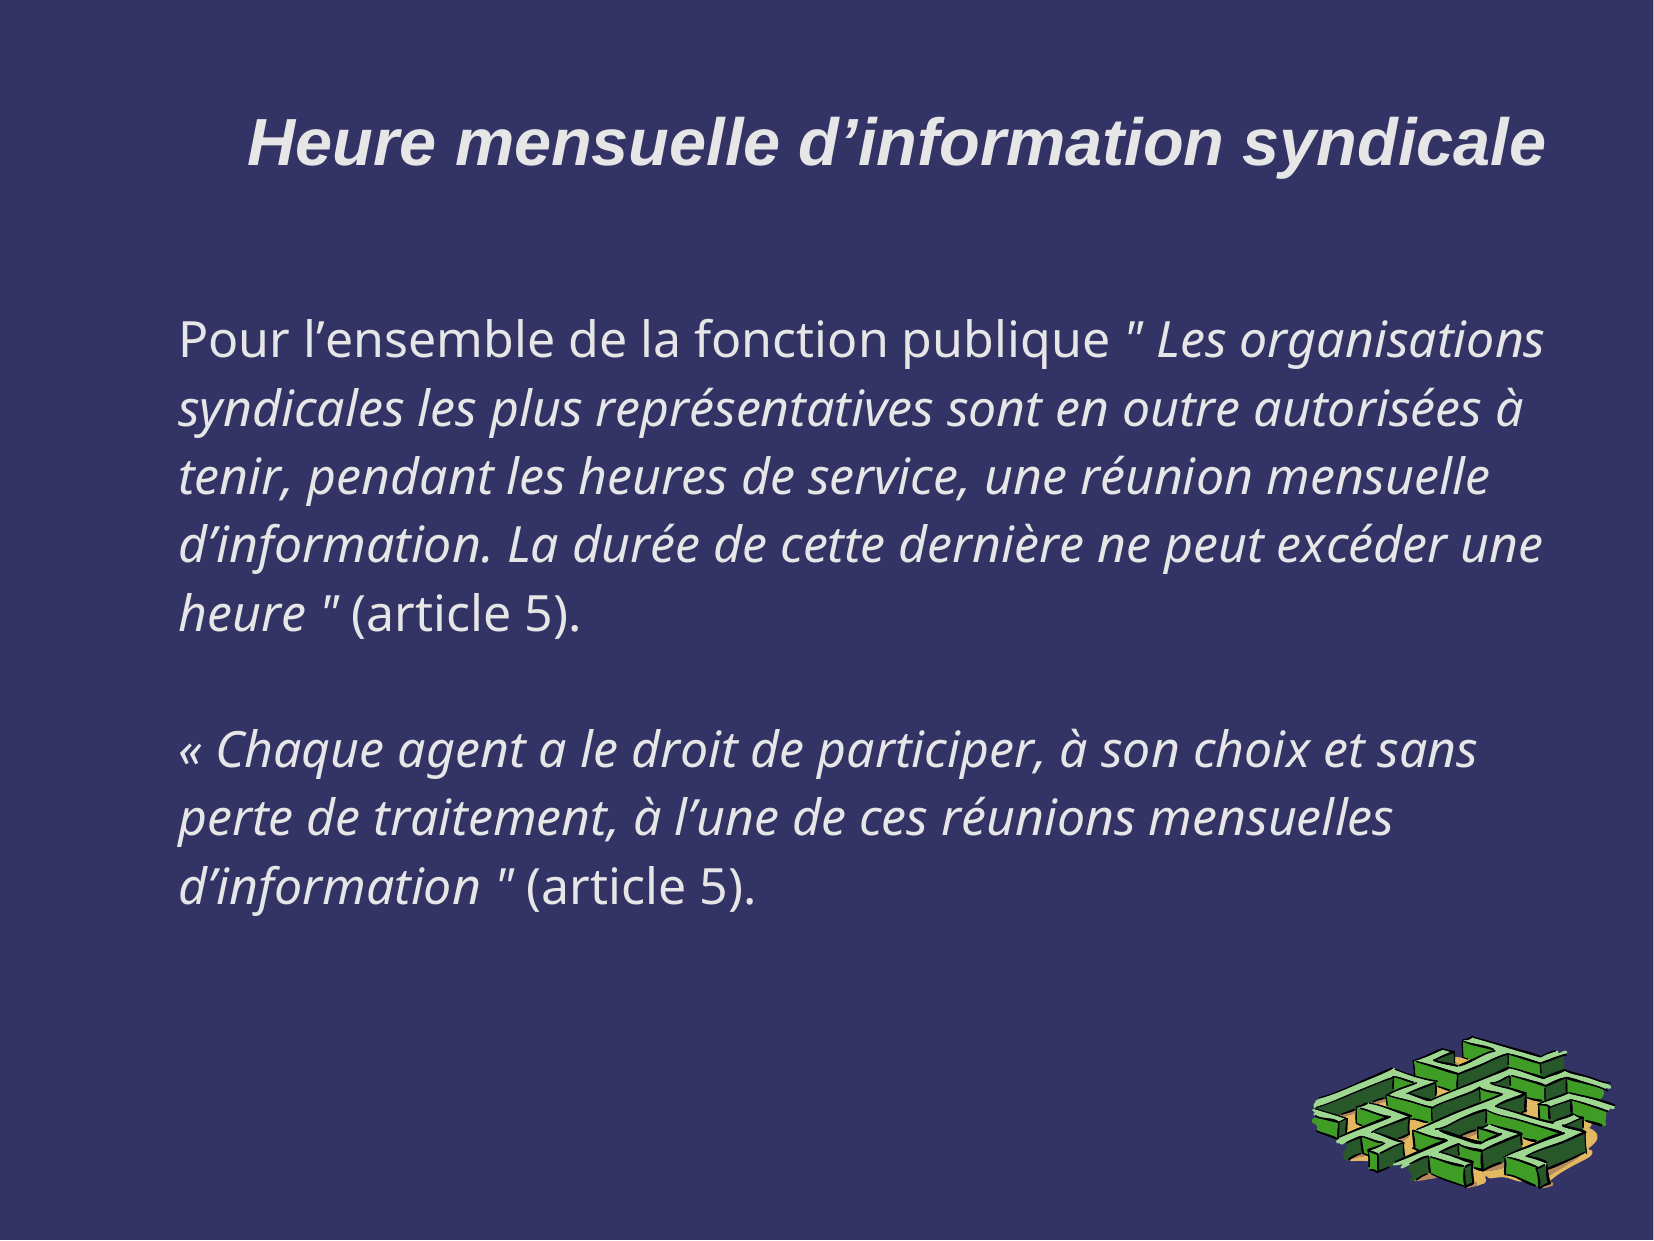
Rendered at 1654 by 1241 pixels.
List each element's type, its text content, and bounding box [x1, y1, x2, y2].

title Heure mensuelle d’information syndicale [88, 59, 1565, 227]
list Pour l’ensemble de la fonction publique " Les organisations syndicales les plus représentatives sont en outre autorisées à tenir, pendant les heures de service, une réunion mensuelle d’information. La durée de cette dernière ne peut excéder une heure " (article 5). « Chaque agent a le droit de participer, à son choix et sans perte de traitement, à l’une de ces réunions mensuelles d’information " (article 5). [178, 236, 1570, 1241]
